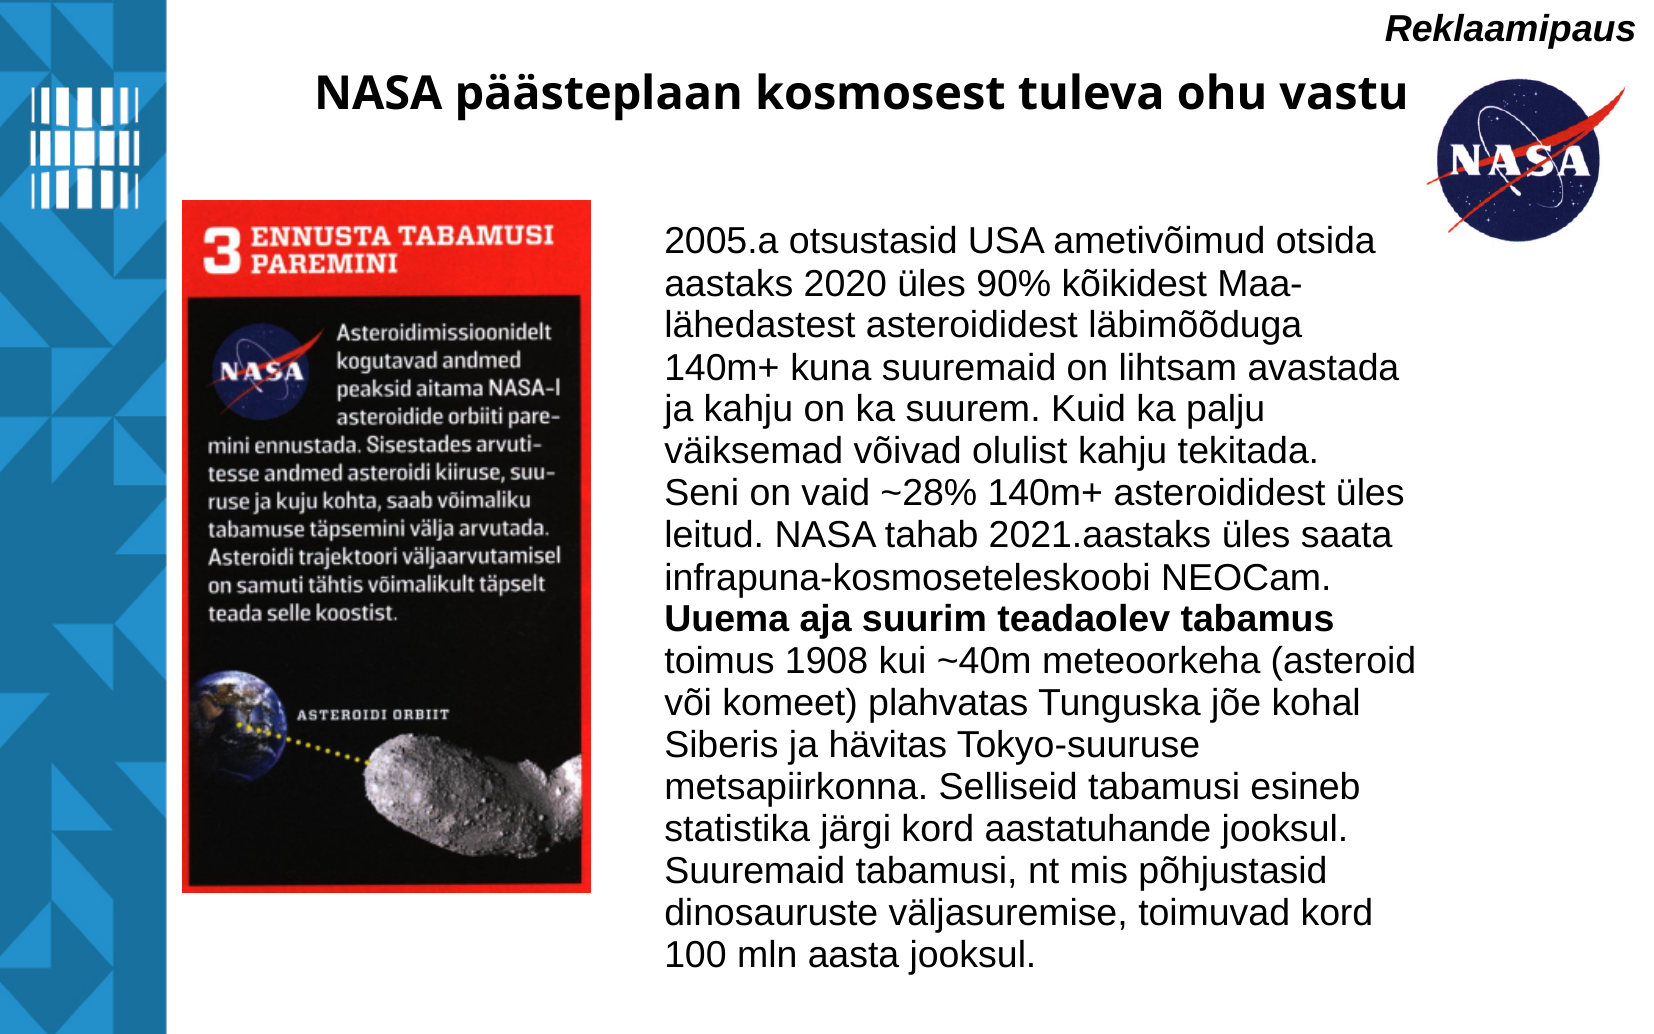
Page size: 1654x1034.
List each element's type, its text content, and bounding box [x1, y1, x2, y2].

picture [42, 108, 132, 208]
picture [1422, 65, 1630, 249]
text_box 2005.a otsustasid USA ametivõimud otsida aastaks 2020 üles 90% kõikidest Maa-lähedastest asteroididest läbimõõduga 140m+ kuna suuremaid on lihtsam avastada ja kahju on ka suurem. Kuid ka palju väiksemad võivad olulist kahju tekitada. Seni on vaid ~28% 140m+ asteroididest üles leitud. NASA tahab 2021.aastaks üles saata infrapuna-kosmoseteleskoobi NEOCam. Uuema aja suurim teadaolev tabamus toimus 1908 kui ~40m meteoorkeha (asteroid või komeet) plahvatas Tunguska jõe kohal Siberis ja hävitas Tokyo-suuruse metsapiirkonna. Selliseid tabamusi esineb statistika järgi kord aastatuhande jooksul. Suuremaid tabamusi, nt mis põhjustasid dinosauruste väljasuremise, toimuvad kord 100 mln aasta jooksul. [649, 212, 1441, 993]
list NASA päästeplaan kosmosest tuleva ohu vastu [314, 59, 1418, 185]
picture [182, 200, 591, 893]
